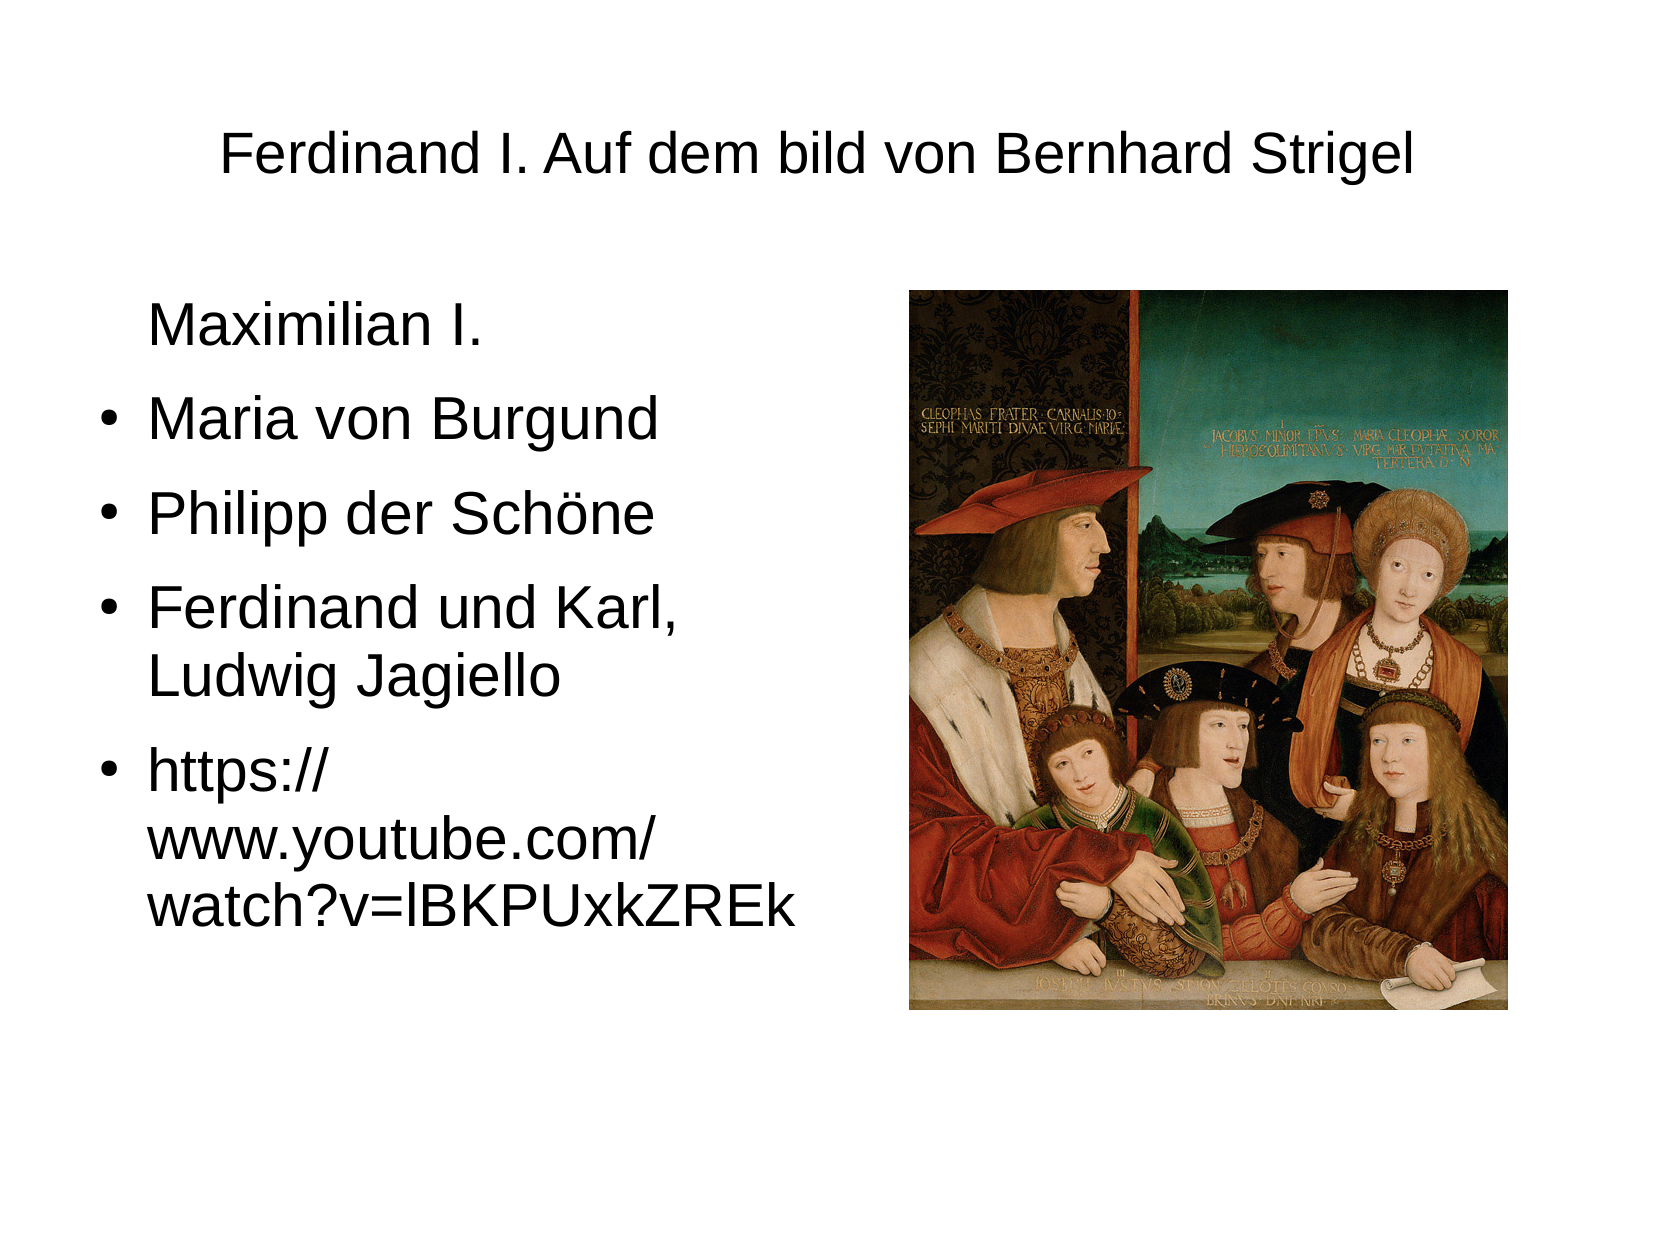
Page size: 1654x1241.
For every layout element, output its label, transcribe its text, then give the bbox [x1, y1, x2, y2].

title Ferdinand I. Auf dem bild von Bernhard Strigel [82, 49, 1571, 257]
list Maximilian I. Maria von Burgund Philipp der Schöne Ferdinand und Karl, Ludwig Jagiello https://www.youtube.com/watch?v=lBKPUxkZREk [82, 290, 809, 1010]
picture [909, 290, 1508, 1010]
